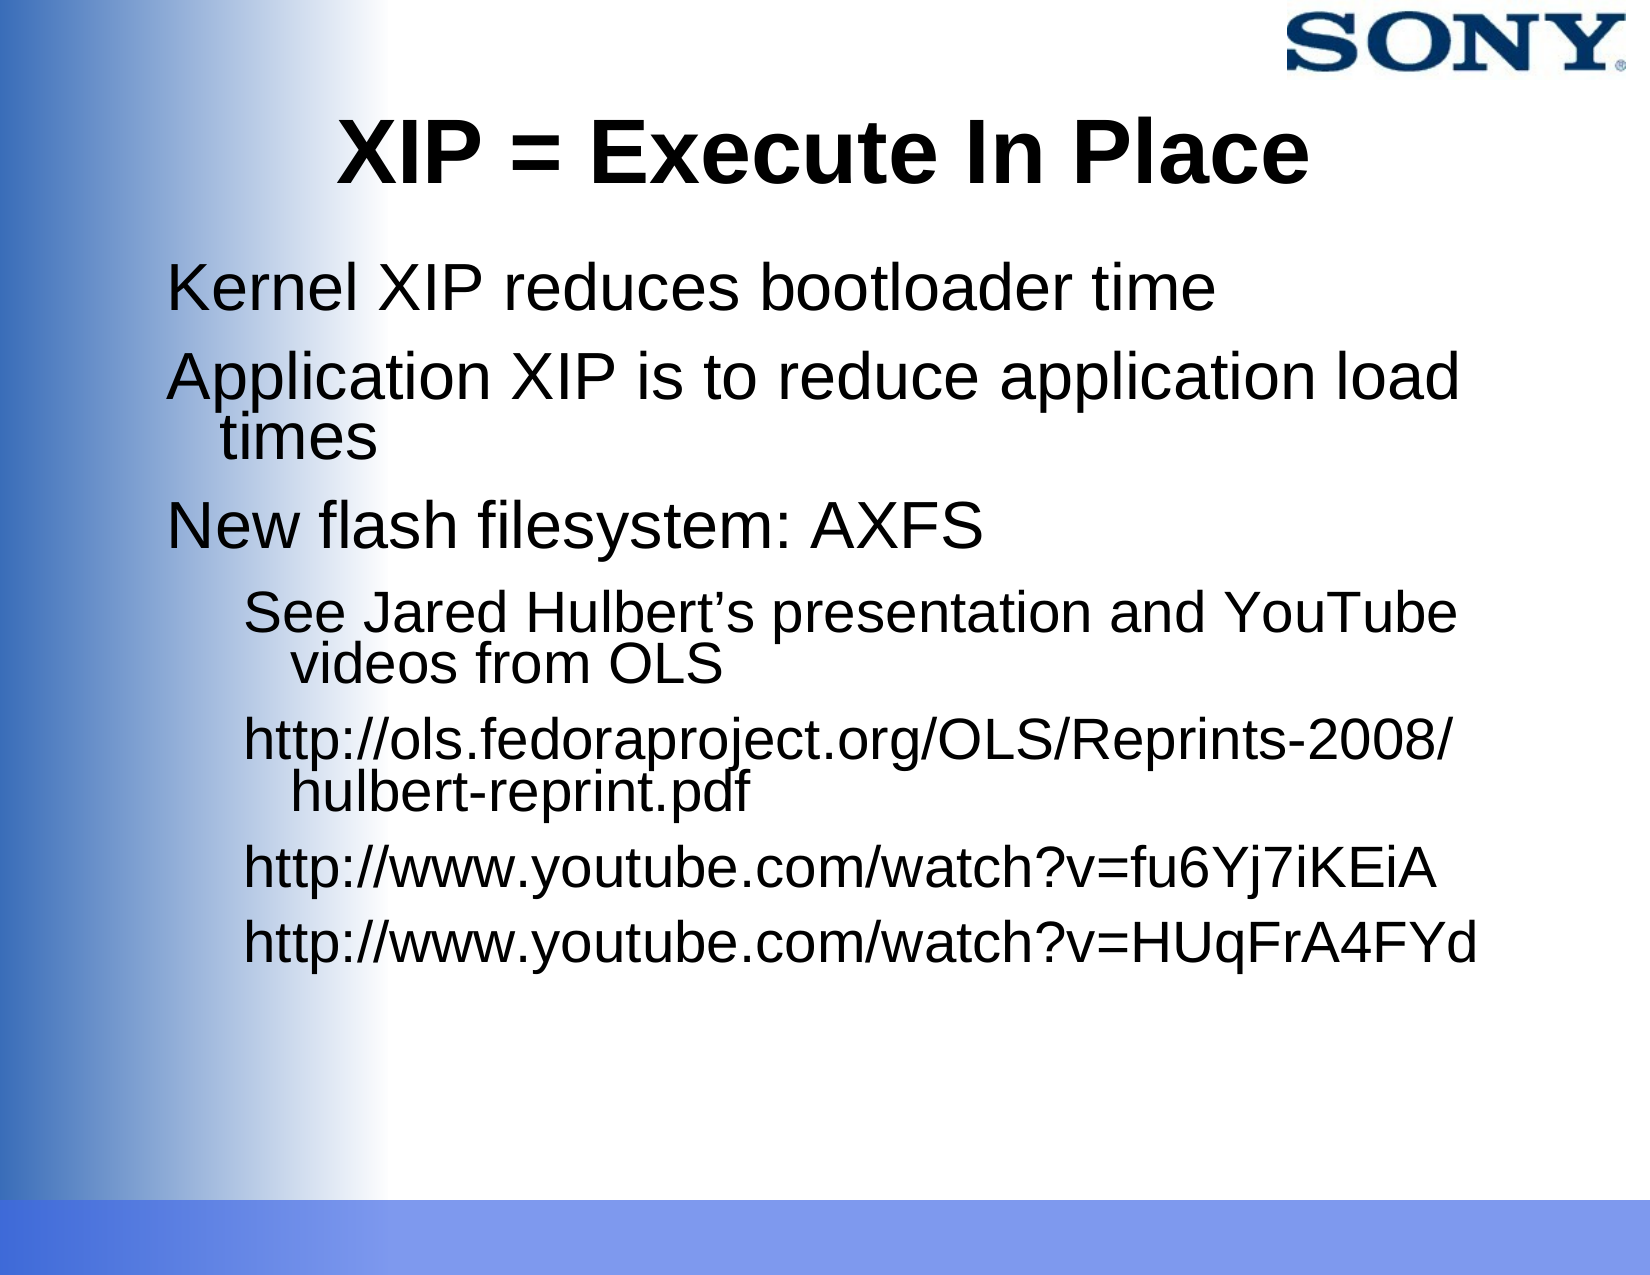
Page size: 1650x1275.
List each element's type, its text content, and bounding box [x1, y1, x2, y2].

list Kernel XIP reduces bootloader time Application XIP is to reduce application load times New flash filesystem: AXFS See Jared Hulbert’s presentation and YouTube videos from OLS http://ols.fedoraproject.org/OLS/Reprints-2008/hulbert-reprint.pdf http://www.youtube.com/watch?v=fu6Yj7iKEiA http://www.youtube.com/watch?v=HUqFrA4FYd [149, 262, 1573, 1188]
title XIP = Execute In Place [149, 74, 1499, 250]
picture [1287, 0, 1626, 80]
